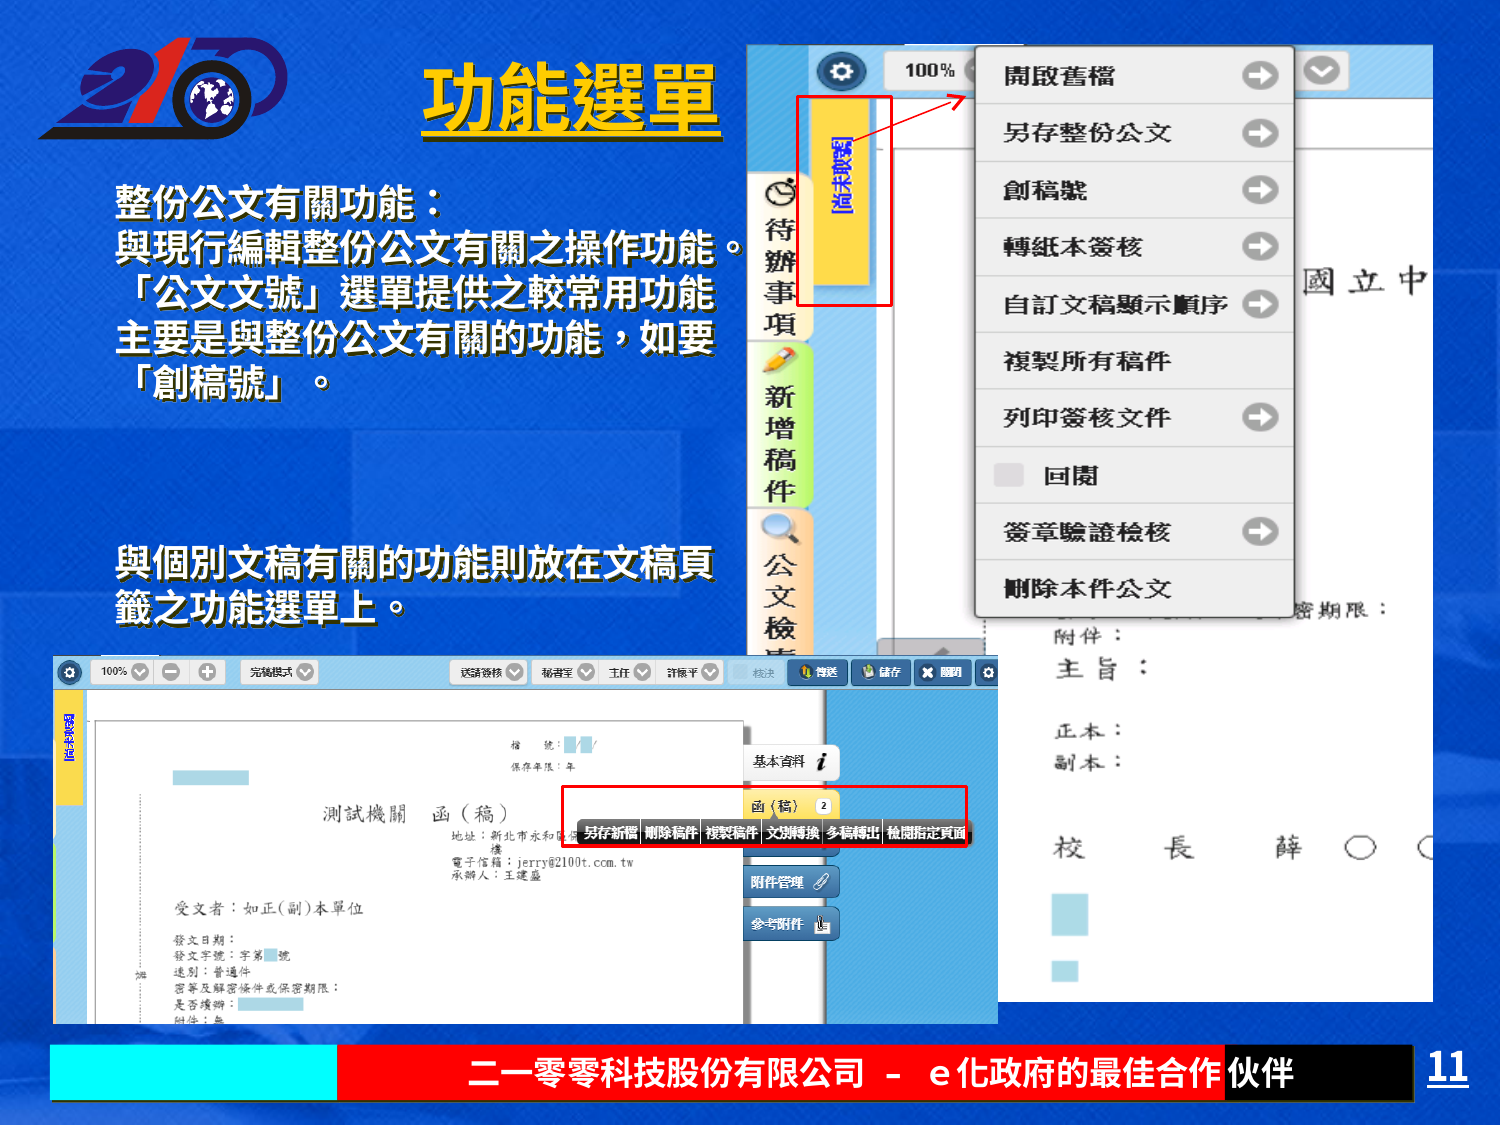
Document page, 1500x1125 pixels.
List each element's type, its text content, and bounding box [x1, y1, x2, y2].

text_box 整份公文有關功能： 與現行編輯整份公文有關之操作功能。 「公文文號」選單提供之較常用功能 主要是與整份公文有關的功能，如要「創稿號」。 與個別文稿有關的功能則放在文稿頁籤之功能選單上。 [100, 171, 746, 637]
text_box 功能選單 [406, 42, 737, 149]
picture [0, 0, 1500, 1125]
